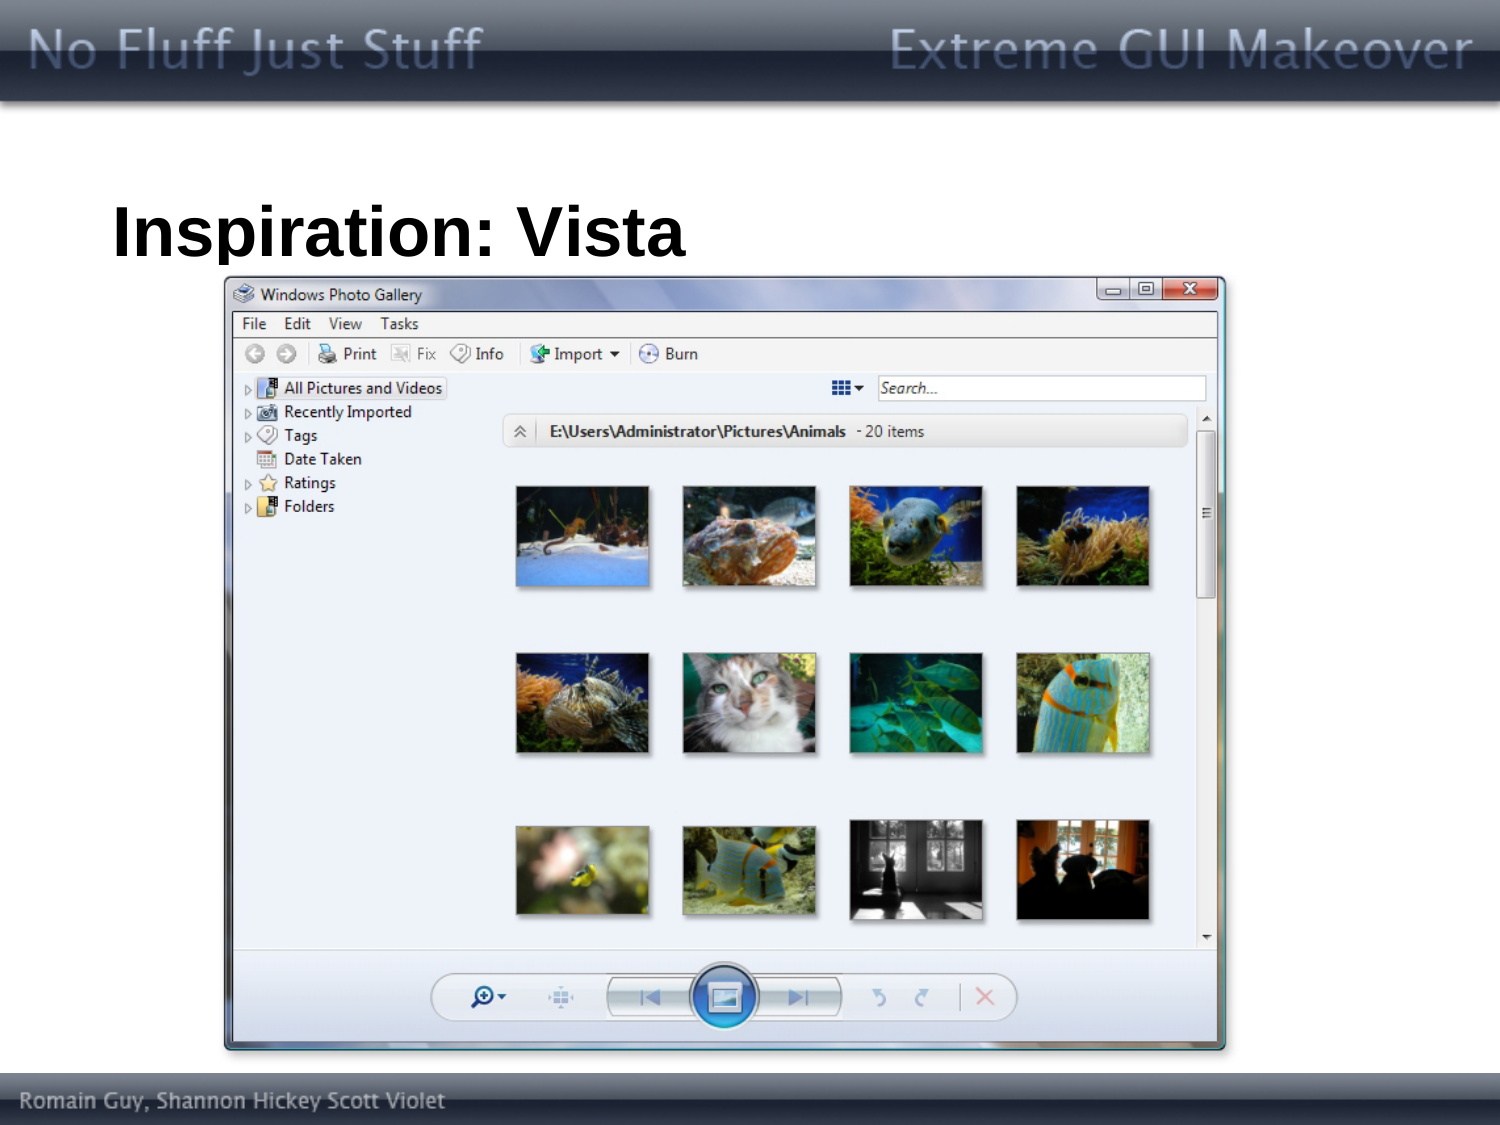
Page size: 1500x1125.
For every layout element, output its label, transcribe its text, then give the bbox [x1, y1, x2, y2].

title Inspiration: Vista [112, 119, 1417, 271]
picture [0, 0, 1500, 114]
picture [0, 265, 1500, 1125]
